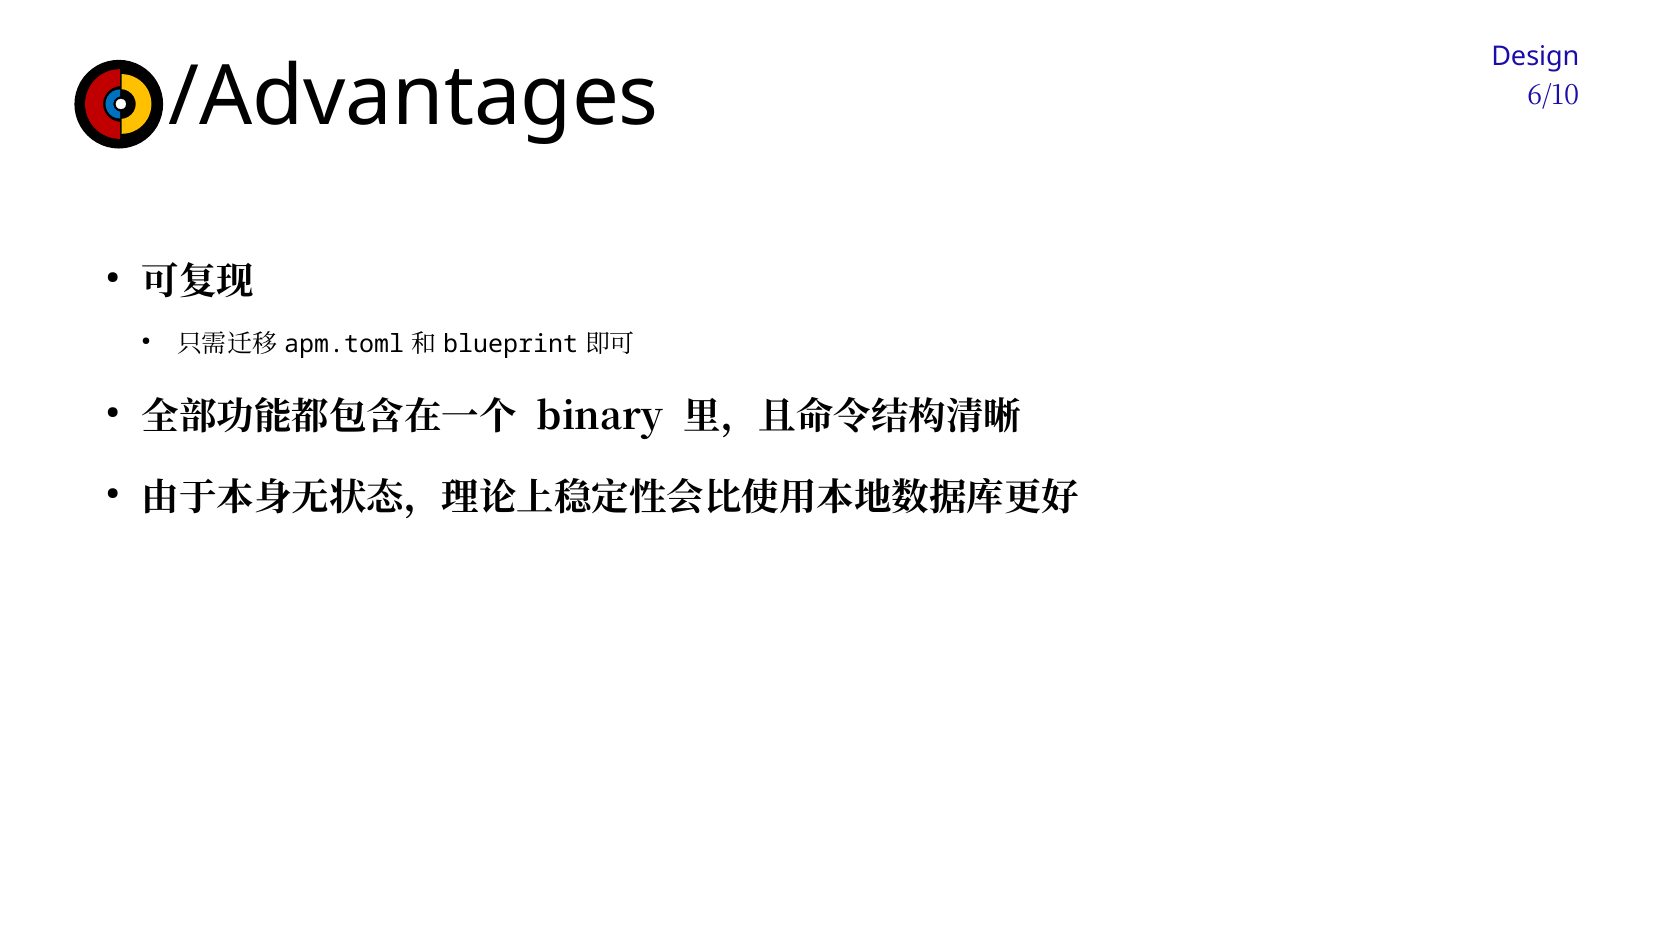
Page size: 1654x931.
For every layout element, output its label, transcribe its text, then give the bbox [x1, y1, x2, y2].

text_box /Advantages [153, 28, 1241, 224]
text_box Design <number>/10 [1476, 29, 1625, 200]
picture [71, 57, 153, 151]
text_box 可复现 只需迁移apm.toml和blueprint即可 全部功能都包含在一个 binary 里，且命令结构清晰 由于本身无状态，理论上稳定性会比使用本地数据库更好 [106, 224, 1329, 819]
